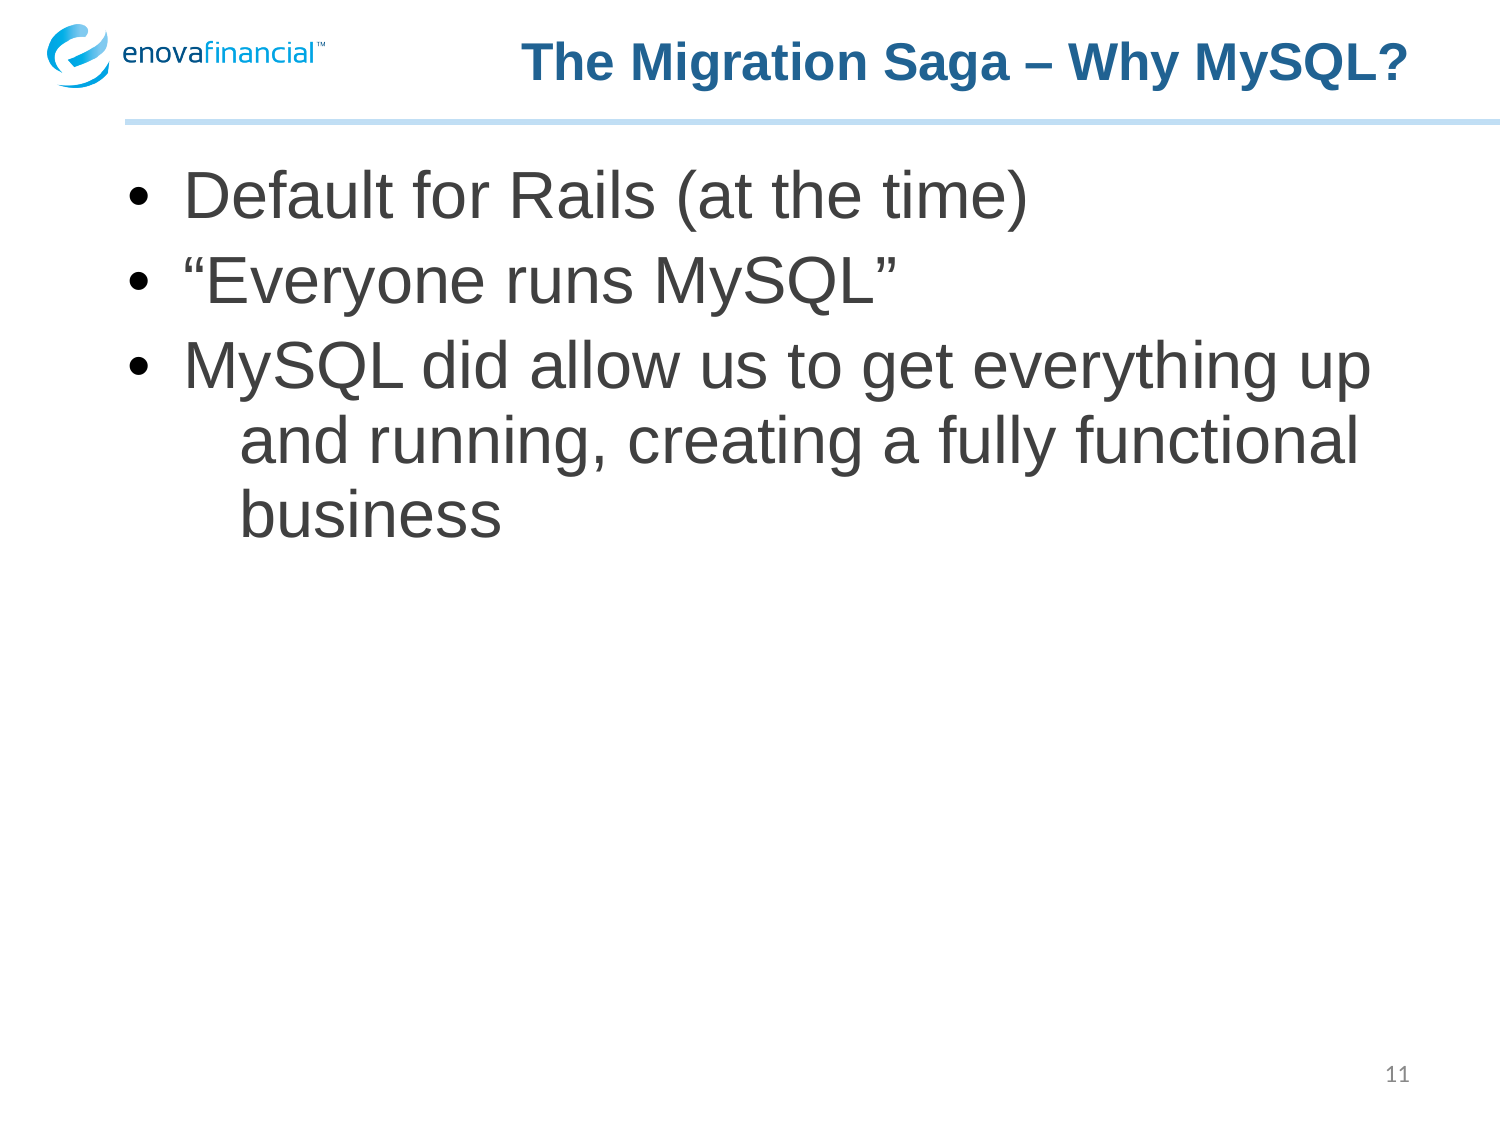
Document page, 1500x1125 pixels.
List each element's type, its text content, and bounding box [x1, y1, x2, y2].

text_box 28 [1074, 1042, 1426, 1103]
list The Migration Saga – Why MySQL? [387, 24, 1426, 100]
picture [47, 24, 325, 88]
list Default for Rails (at the time) “Everyone runs MySQL” MySQL did allow us to get everything up and running, creating a fully functional business [112, 149, 1425, 988]
picture [125, 119, 1500, 125]
